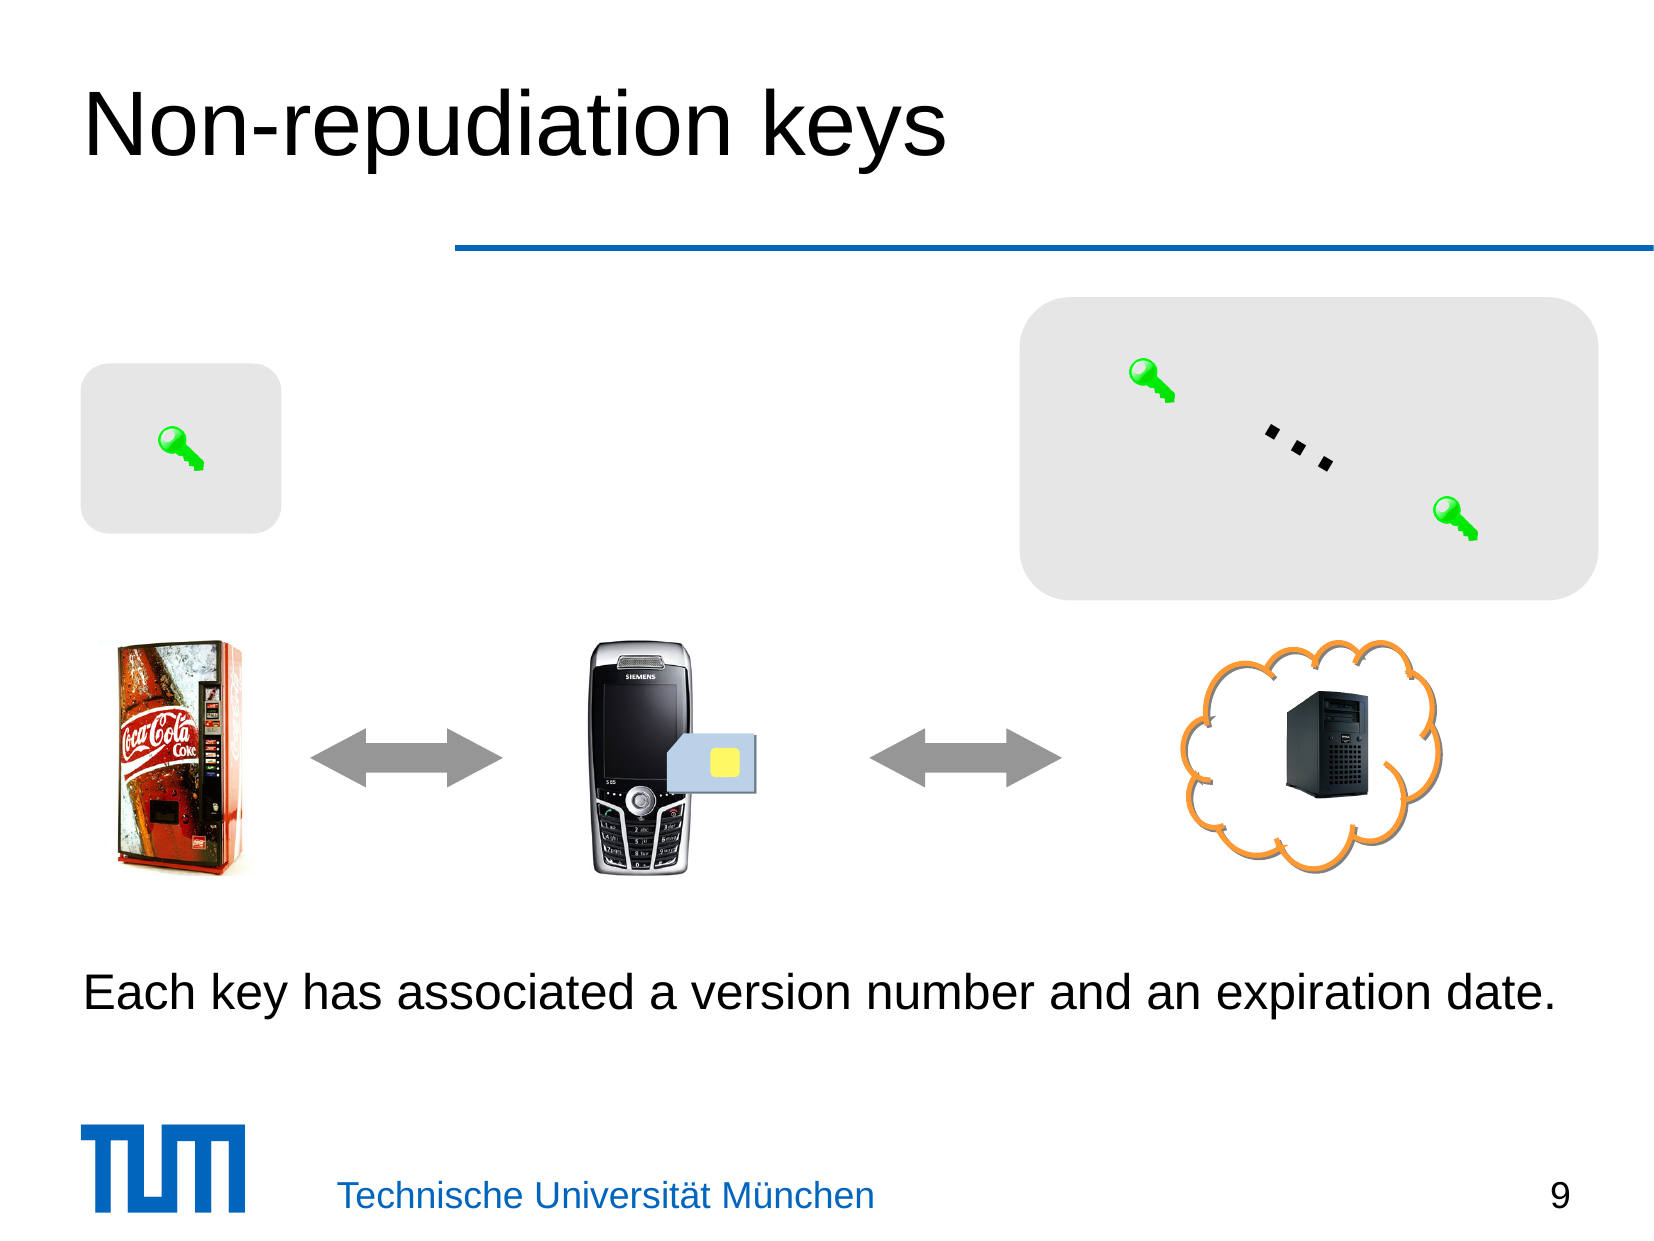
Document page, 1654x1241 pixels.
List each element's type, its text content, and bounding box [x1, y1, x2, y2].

text_box [80, 363, 282, 534]
picture [158, 426, 204, 471]
text_box [666, 733, 755, 792]
title Non-repudiation keys [82, 19, 1571, 228]
picture [1433, 496, 1478, 541]
text_box [310, 728, 503, 788]
picture [1129, 358, 1175, 403]
picture [1179, 639, 1446, 876]
picture [80, 1124, 245, 1213]
picture [556, 639, 722, 876]
text_box Each key has associated a version number and an expiration date. [82, 963, 1528, 1020]
picture [99, 639, 263, 876]
text_box [869, 728, 1063, 788]
text_box [1019, 297, 1599, 601]
text_box ... [1243, 342, 1389, 499]
